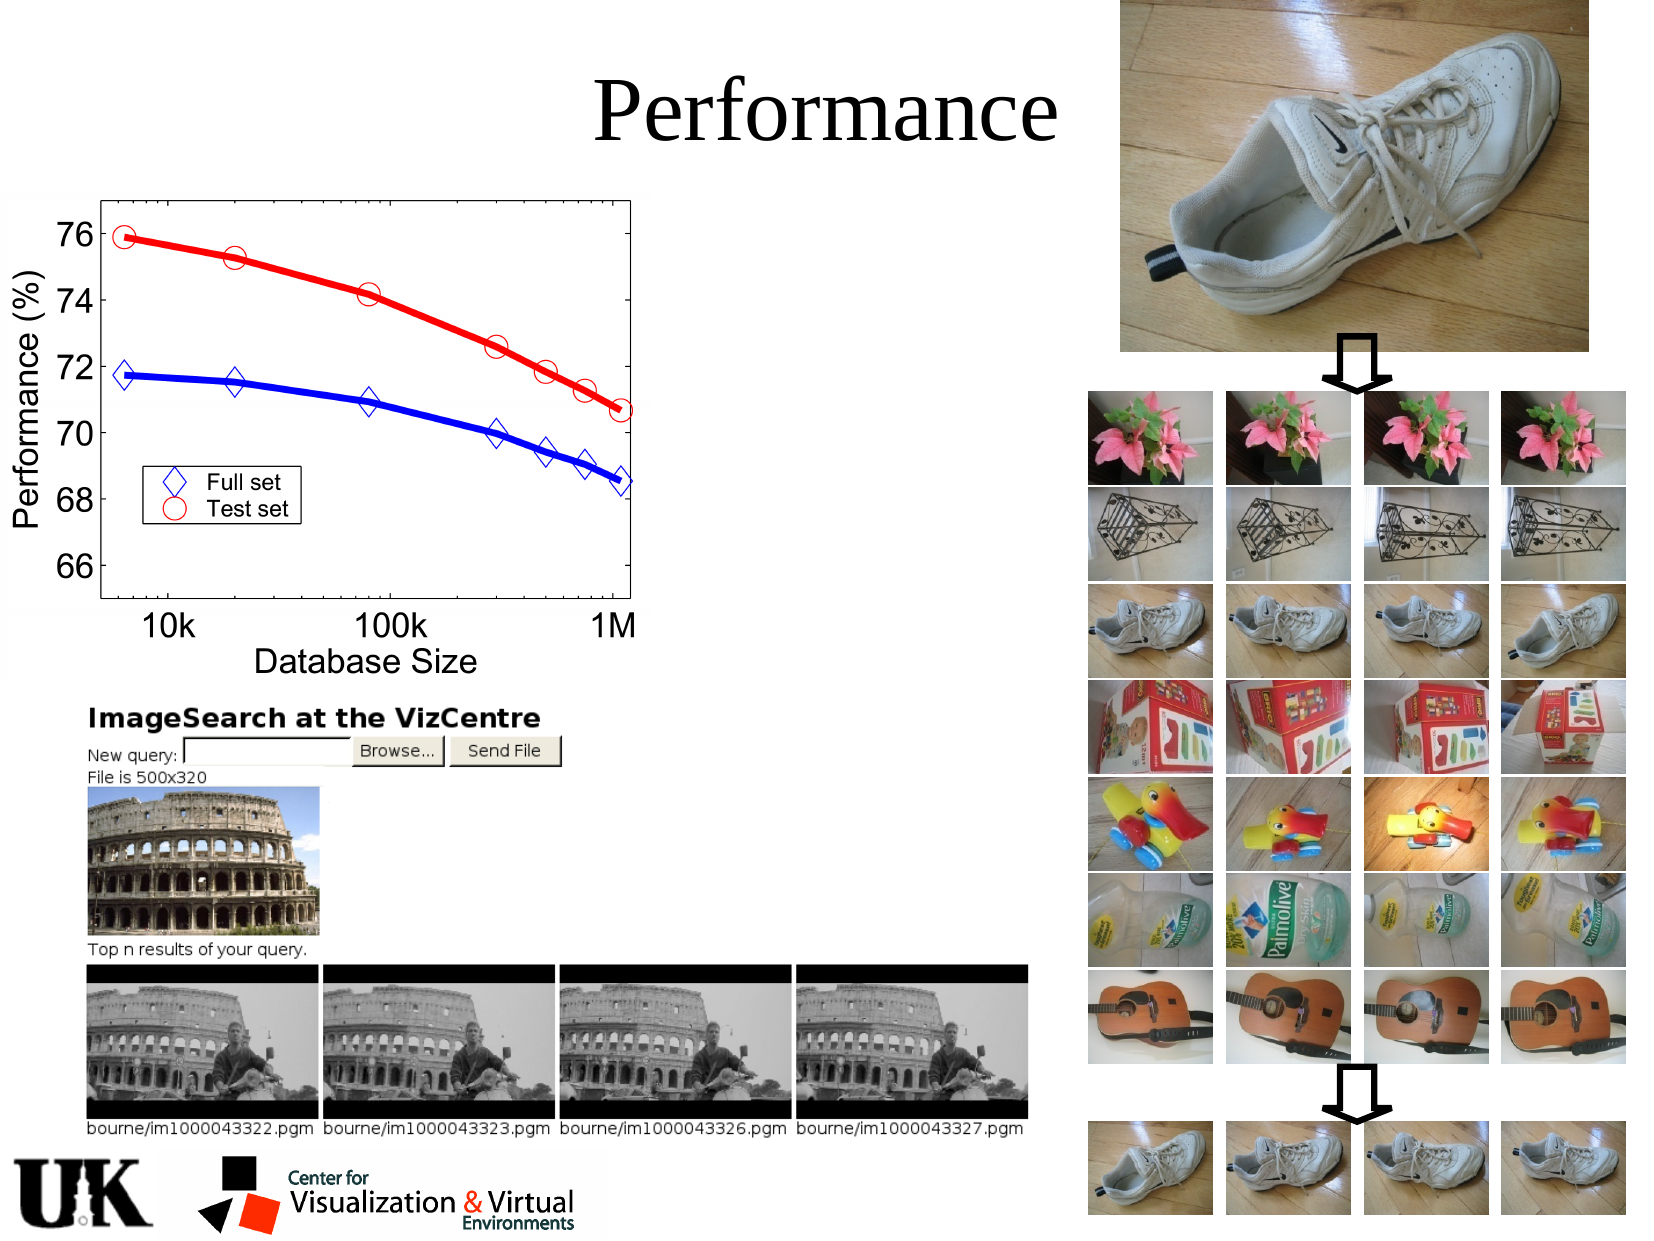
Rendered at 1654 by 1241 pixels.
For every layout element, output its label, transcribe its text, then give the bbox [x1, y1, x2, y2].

picture [1364, 1121, 1489, 1215]
picture [1501, 777, 1626, 871]
picture [1501, 873, 1626, 967]
picture [1364, 970, 1489, 1064]
picture [1088, 1121, 1213, 1215]
picture [1501, 584, 1626, 678]
picture [1120, 0, 1589, 352]
picture [1088, 777, 1213, 871]
picture [1088, 487, 1213, 581]
picture [1088, 680, 1213, 774]
picture [1226, 680, 1351, 774]
picture [1364, 680, 1489, 774]
picture [0, 1148, 614, 1241]
text_box Performance [124, 0, 1530, 207]
picture [1226, 1121, 1351, 1215]
picture [1226, 777, 1351, 871]
picture [1088, 391, 1213, 485]
picture [1364, 873, 1489, 967]
picture [1226, 970, 1351, 1064]
picture [1226, 391, 1351, 485]
picture [1226, 584, 1351, 678]
picture [1501, 1121, 1626, 1215]
picture [1364, 487, 1489, 581]
picture [82, 702, 1034, 1140]
picture [1501, 391, 1626, 485]
picture [1364, 584, 1489, 678]
picture [1088, 970, 1213, 1064]
picture [1226, 487, 1351, 581]
picture [1364, 391, 1489, 485]
picture [0, 192, 653, 687]
picture [1088, 584, 1213, 678]
picture [1501, 680, 1626, 774]
picture [1226, 873, 1351, 967]
picture [1344, 340, 1371, 352]
picture [1501, 487, 1626, 581]
picture [1364, 777, 1489, 871]
picture [1088, 873, 1213, 967]
picture [1501, 970, 1626, 1064]
